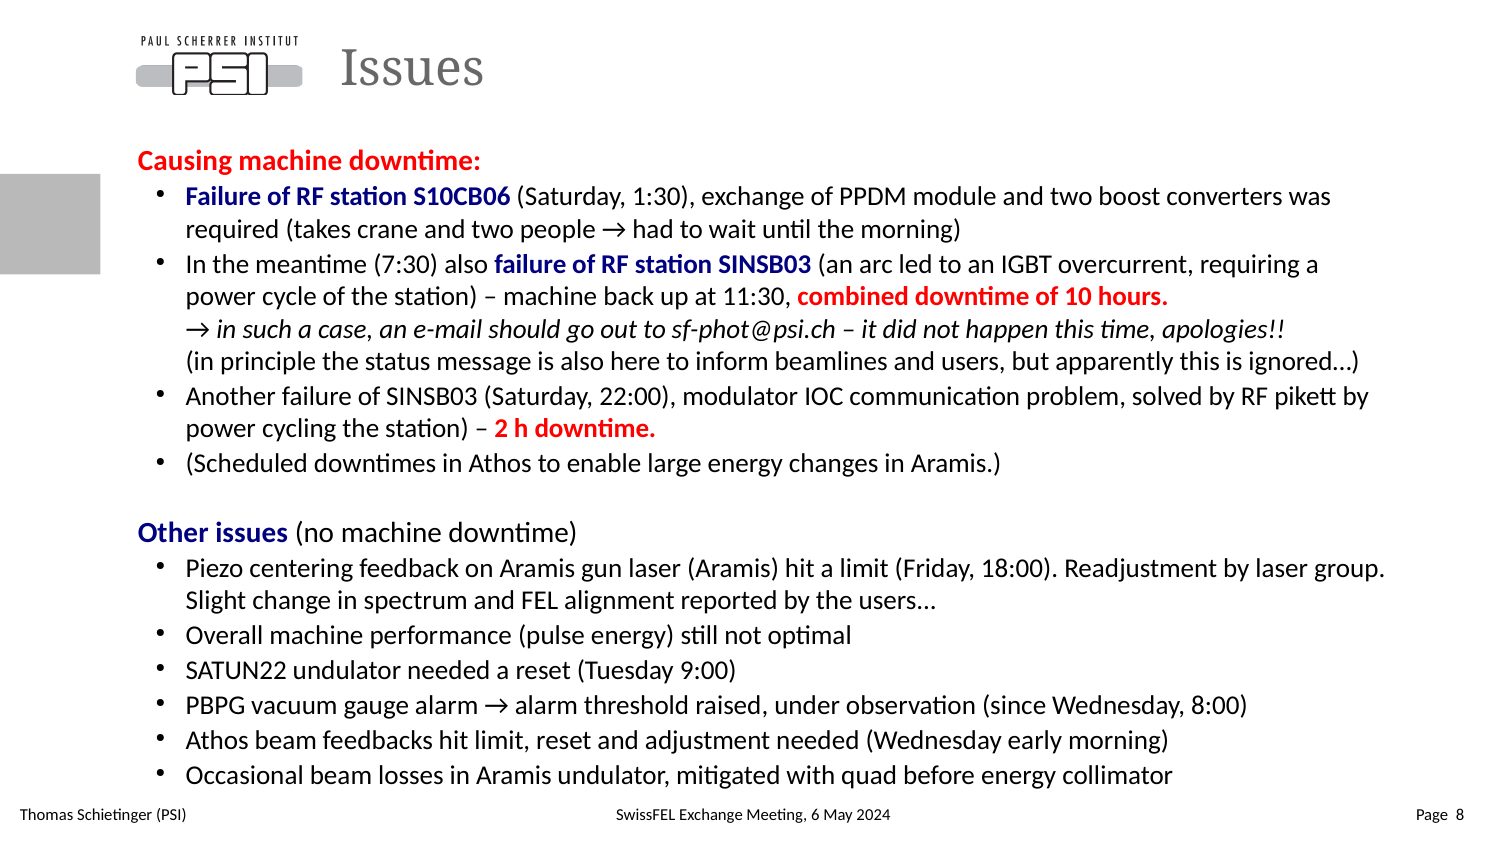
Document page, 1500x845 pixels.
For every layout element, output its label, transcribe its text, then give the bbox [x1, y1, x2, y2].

list Causing machine downtime: Failure of RF station S10CB06 (Saturday, 1:30), exchange of PPDM module and two boost converters was required (takes crane and two people → had to wait until the morning) In the meantime (7:30) also failure of RF station SINSB03 (an arc led to an IGBT overcurrent, requiring a power cycle of the station) – machine back up at 11:30, combined downtime of 10 hours. → in such a case, an e-mail should go out to sf-phot@psi.ch – it did not happen this time, apologies!! (in principle the status message is also here to inform beamlines and users, but apparently this is ignored…) Another failure of SINSB03 (Saturday, 22:00), modulator IOC communication problem, solved by RF pikett by power cycling the station) – 2 h downtime. (Scheduled downtimes in Athos to enable large energy changes in Aramis.) Other issues (no machine downtime) Piezo centering feedback on Aramis gun laser (Aramis) hit a limit (Friday, 18:00). Readjustment by laser group. Slight change in spectrum and FEL alignment reported by the users... Overall machine performance (pulse energy) still not optimal SATUN22 undulator needed a reset (Tuesday 9:00) PBPG vacuum gauge alarm → alarm threshold raised, under observation (since Wednesday, 8:00) Athos beam feedbacks hit limit, reset and adjustment needed (Wednesday early morning) Occasional beam losses in Aramis undulator, mitigated with quad before energy collimator [137, 107, 1394, 661]
title Issues [340, 35, 1442, 98]
